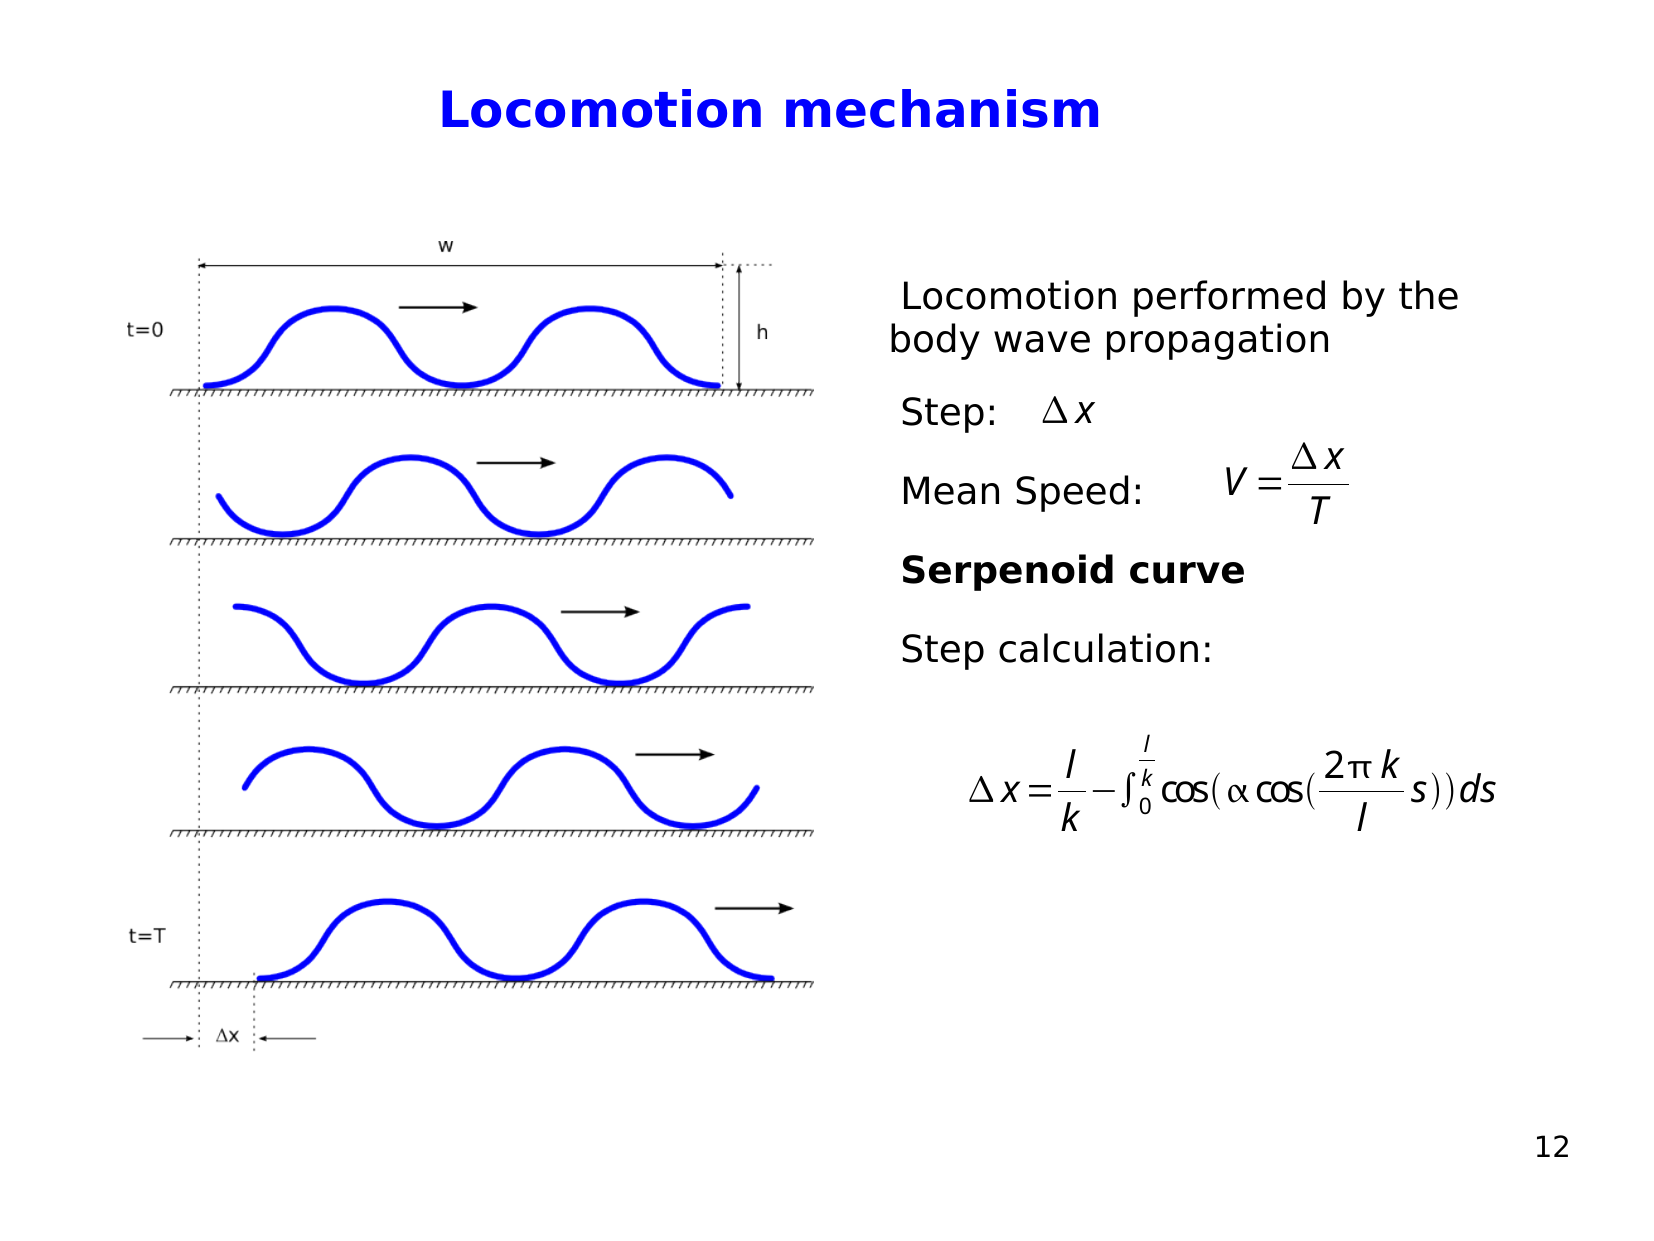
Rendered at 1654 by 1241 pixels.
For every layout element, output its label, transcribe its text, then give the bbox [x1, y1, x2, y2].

picture [127, 241, 814, 1054]
text_box Locomotion mechanism [423, 73, 1118, 147]
chart [958, 731, 1507, 842]
text_box Locomotion performed by the body wave propagation Step: Mean Speed: Serpenoid curve Step calculation: [873, 267, 1578, 679]
